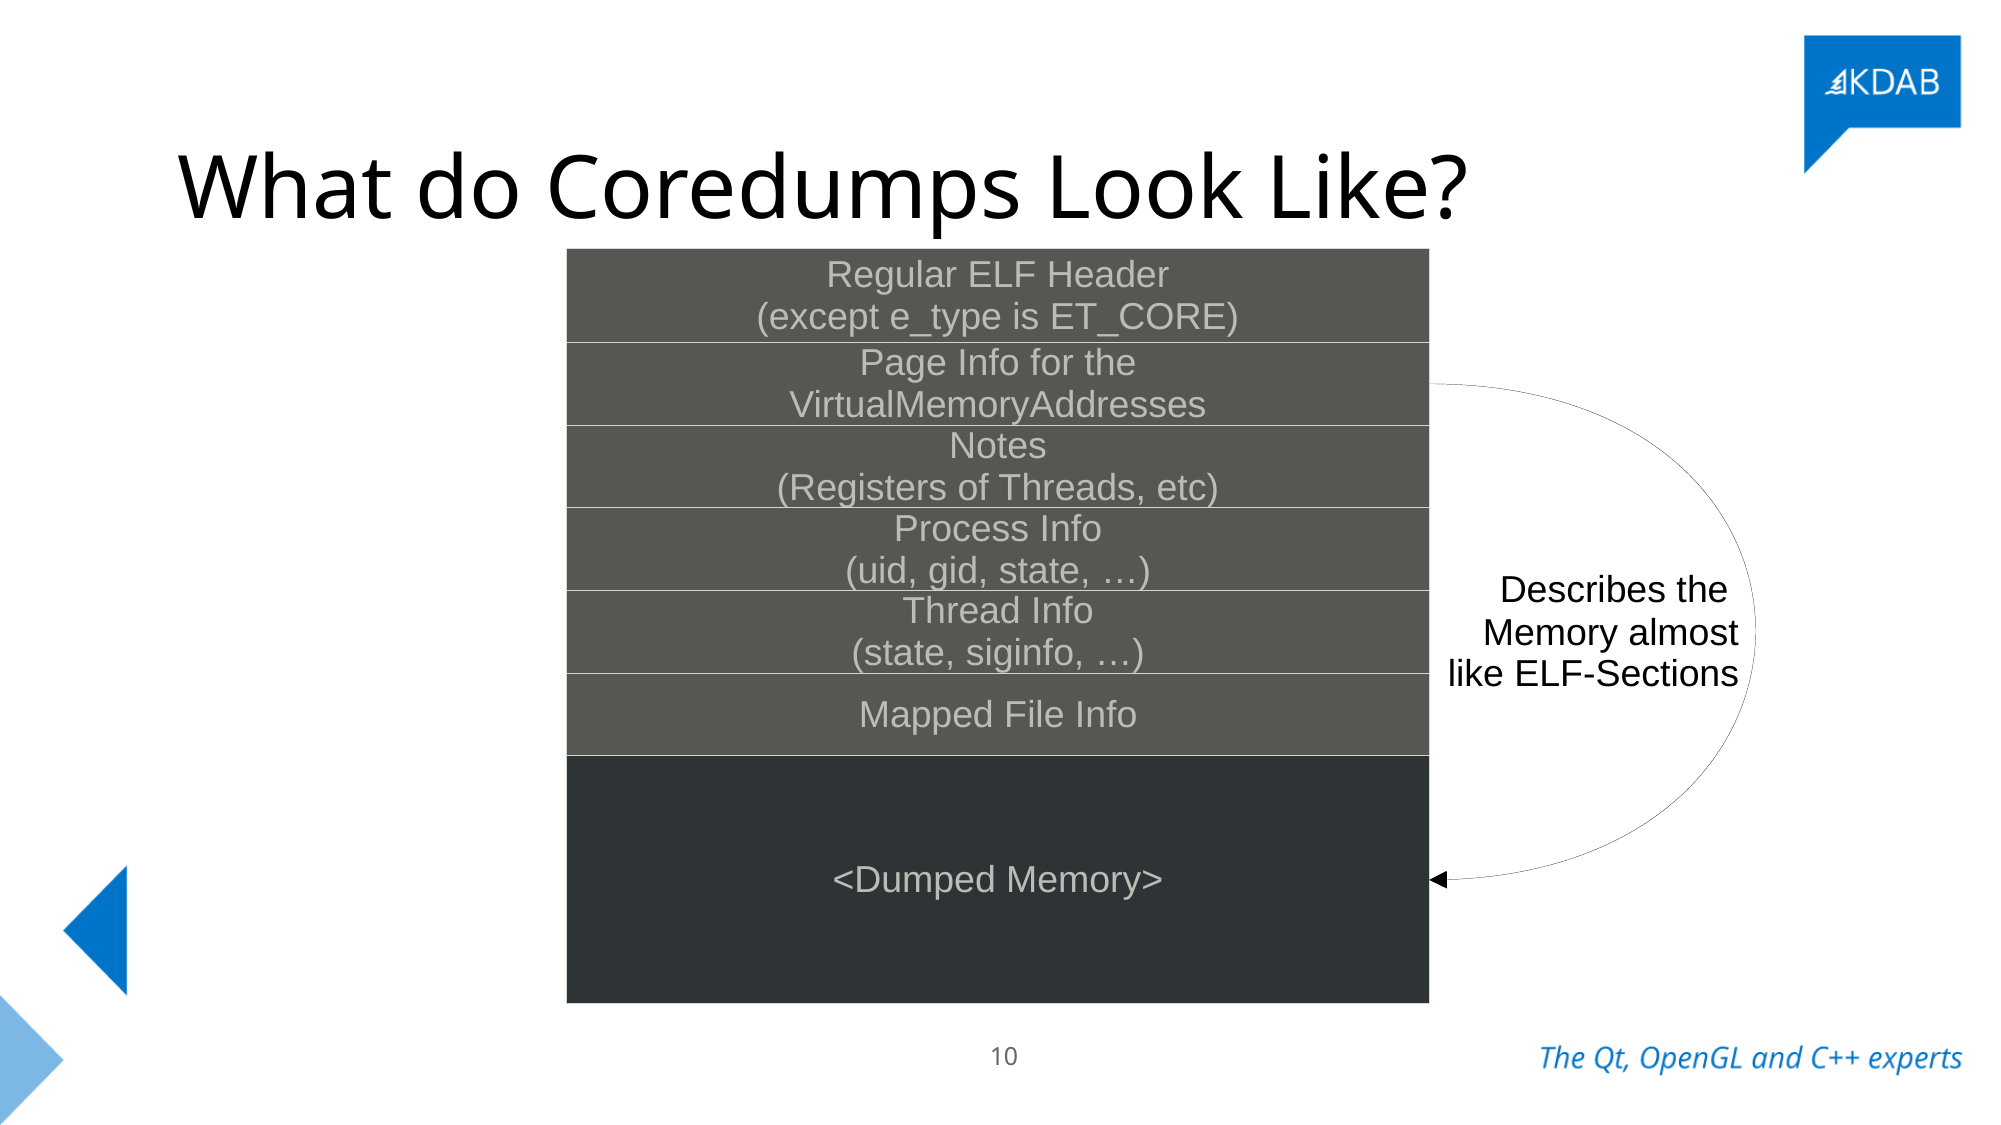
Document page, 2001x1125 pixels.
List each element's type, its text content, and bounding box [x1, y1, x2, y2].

text_box Page Info for the VirtualMemoryAddresses [566, 342, 1430, 425]
picture [0, 0, 2001, 1125]
text_box Mapped File Info [566, 673, 1430, 755]
text_box Thread Info (state, siginfo, …) [566, 590, 1430, 673]
text_box Notes (Registers of Threads, etc) [566, 425, 1430, 507]
title What do Coredumps Look Like? [177, 129, 1871, 237]
text_box Process Info (uid, gid, state, …) [566, 507, 1430, 590]
text_box <Dumped Memory> [566, 755, 1430, 1004]
text_box Regular ELF Header (except e_type is ET_CORE) [566, 248, 1430, 342]
